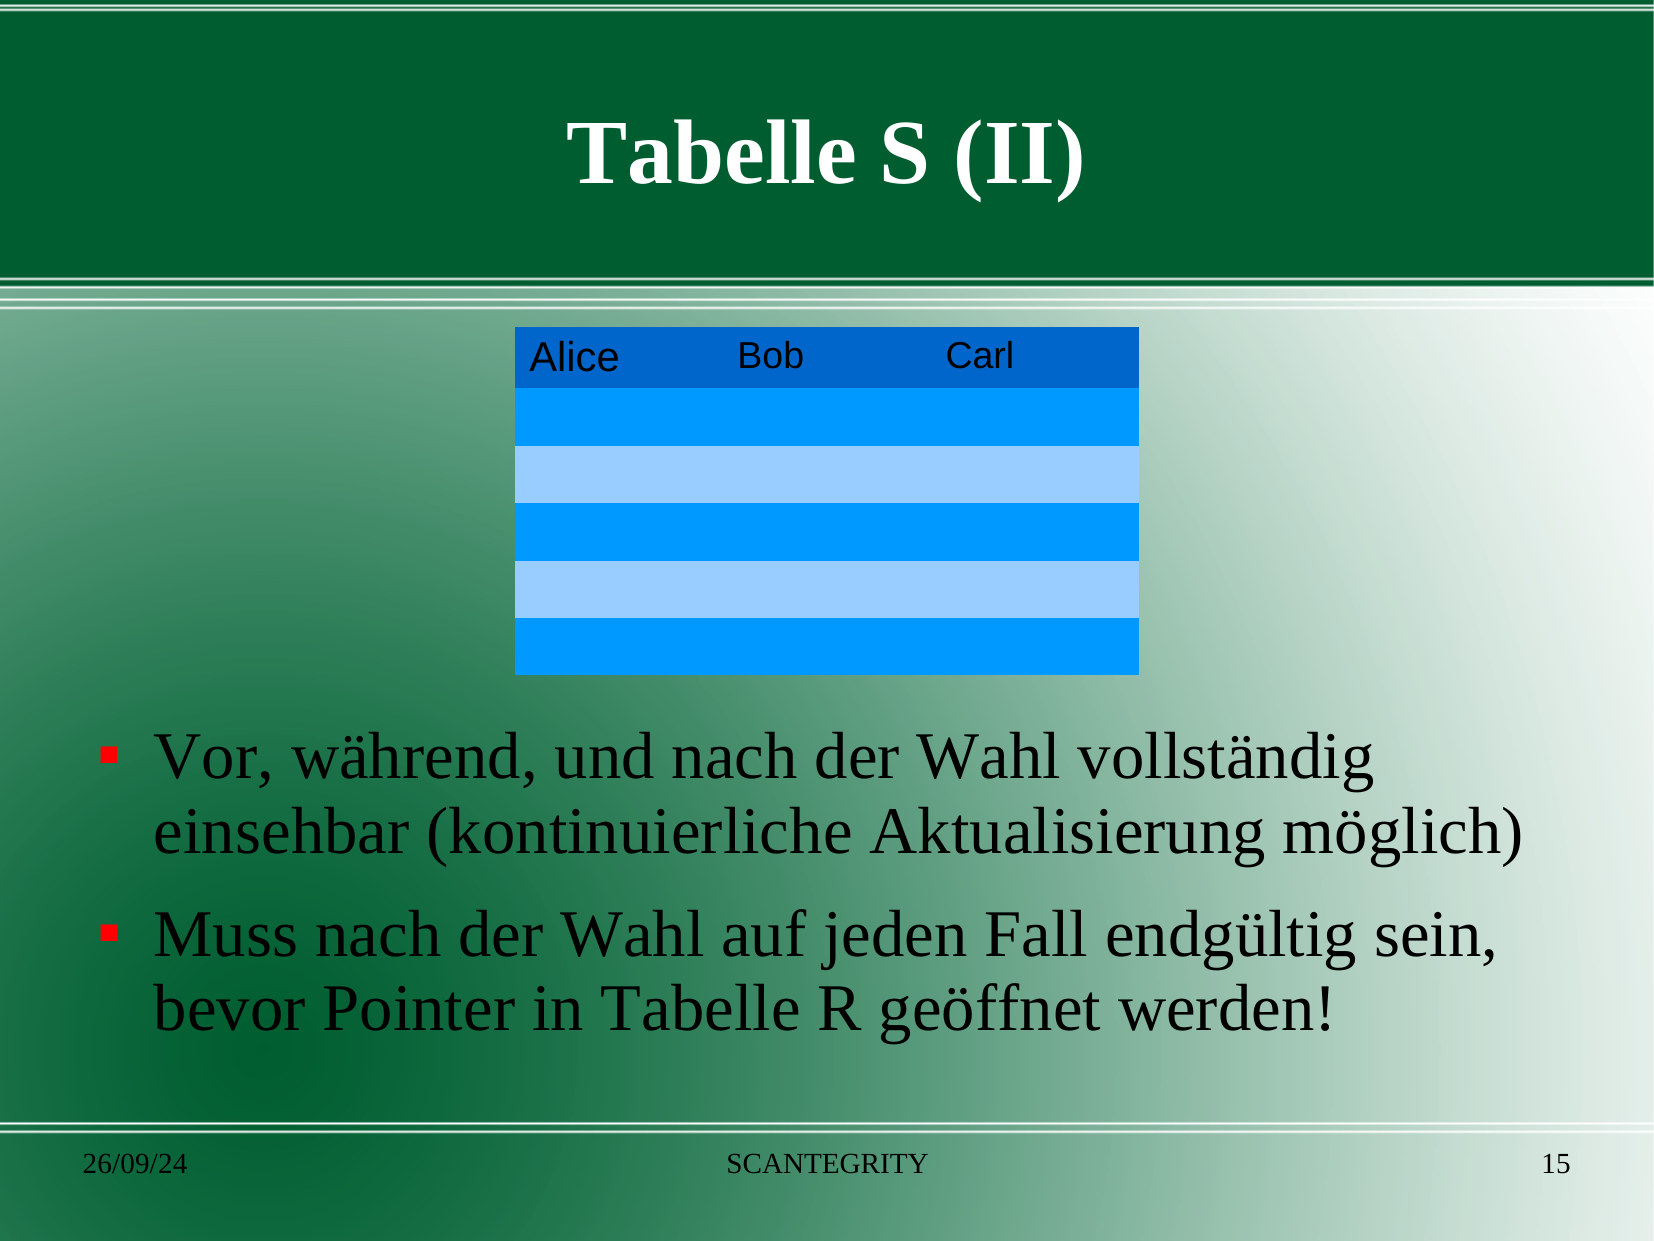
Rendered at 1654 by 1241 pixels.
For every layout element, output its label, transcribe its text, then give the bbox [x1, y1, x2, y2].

table_cell [515, 446, 723, 503]
table_cell [515, 618, 723, 675]
table_cell [515, 561, 723, 618]
table_cell [515, 388, 723, 446]
list Vor, während, und nach der Wahl vollständig einsehbar (kontinuierliche Aktualisierung möglich) Muss nach der Wahl auf jeden Fall endgültig sein, bevor Pointer in Tabelle R geöffnet werden! [82, 719, 1572, 1046]
table_cell [723, 618, 931, 675]
table_cell [931, 561, 1139, 618]
table_cell [931, 446, 1139, 503]
table_cell [515, 503, 723, 561]
table_cell [723, 503, 931, 561]
picture [0, 0, 1654, 1241]
title Tabelle S (II) [82, 56, 1571, 250]
table_header Bob [723, 327, 931, 388]
table_cell [931, 388, 1139, 446]
table_cell [931, 503, 1139, 561]
table_cell [723, 446, 931, 503]
table_cell [931, 618, 1139, 675]
table_cell [723, 388, 931, 446]
table_header Alice [515, 327, 723, 388]
table_header Carl [931, 327, 1139, 388]
table_cell [723, 561, 931, 618]
